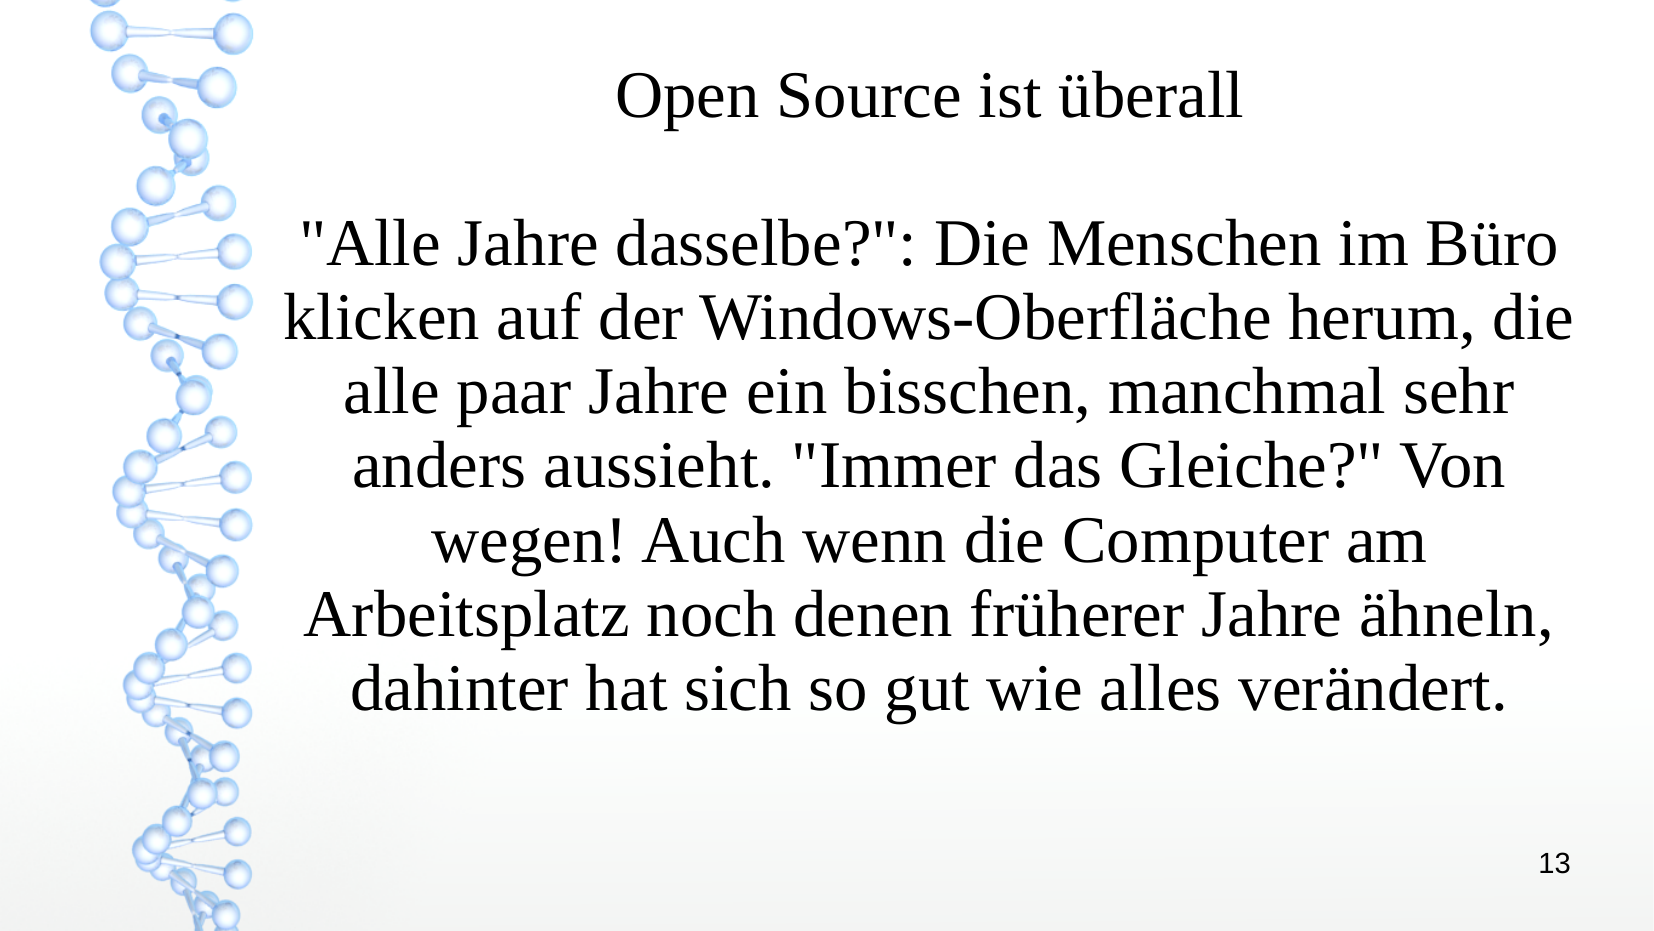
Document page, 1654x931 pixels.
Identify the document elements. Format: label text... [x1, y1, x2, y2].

picture [0, 0, 1654, 931]
subtitle Open Source ist überall "Alle Jahre dasselbe?": Die Menschen im Büro klicken auf der Windows-Oberfläche herum, die alle paar Jahre ein bisschen, manchmal sehr anders aussieht. "Immer das Gleiche?" Von wegen! Auch wenn die Computer am Arbeitsplatz noch denen früherer Jahre ähneln, dahinter hat sich so gut wie alles verändert. [265, 35, 1595, 748]
